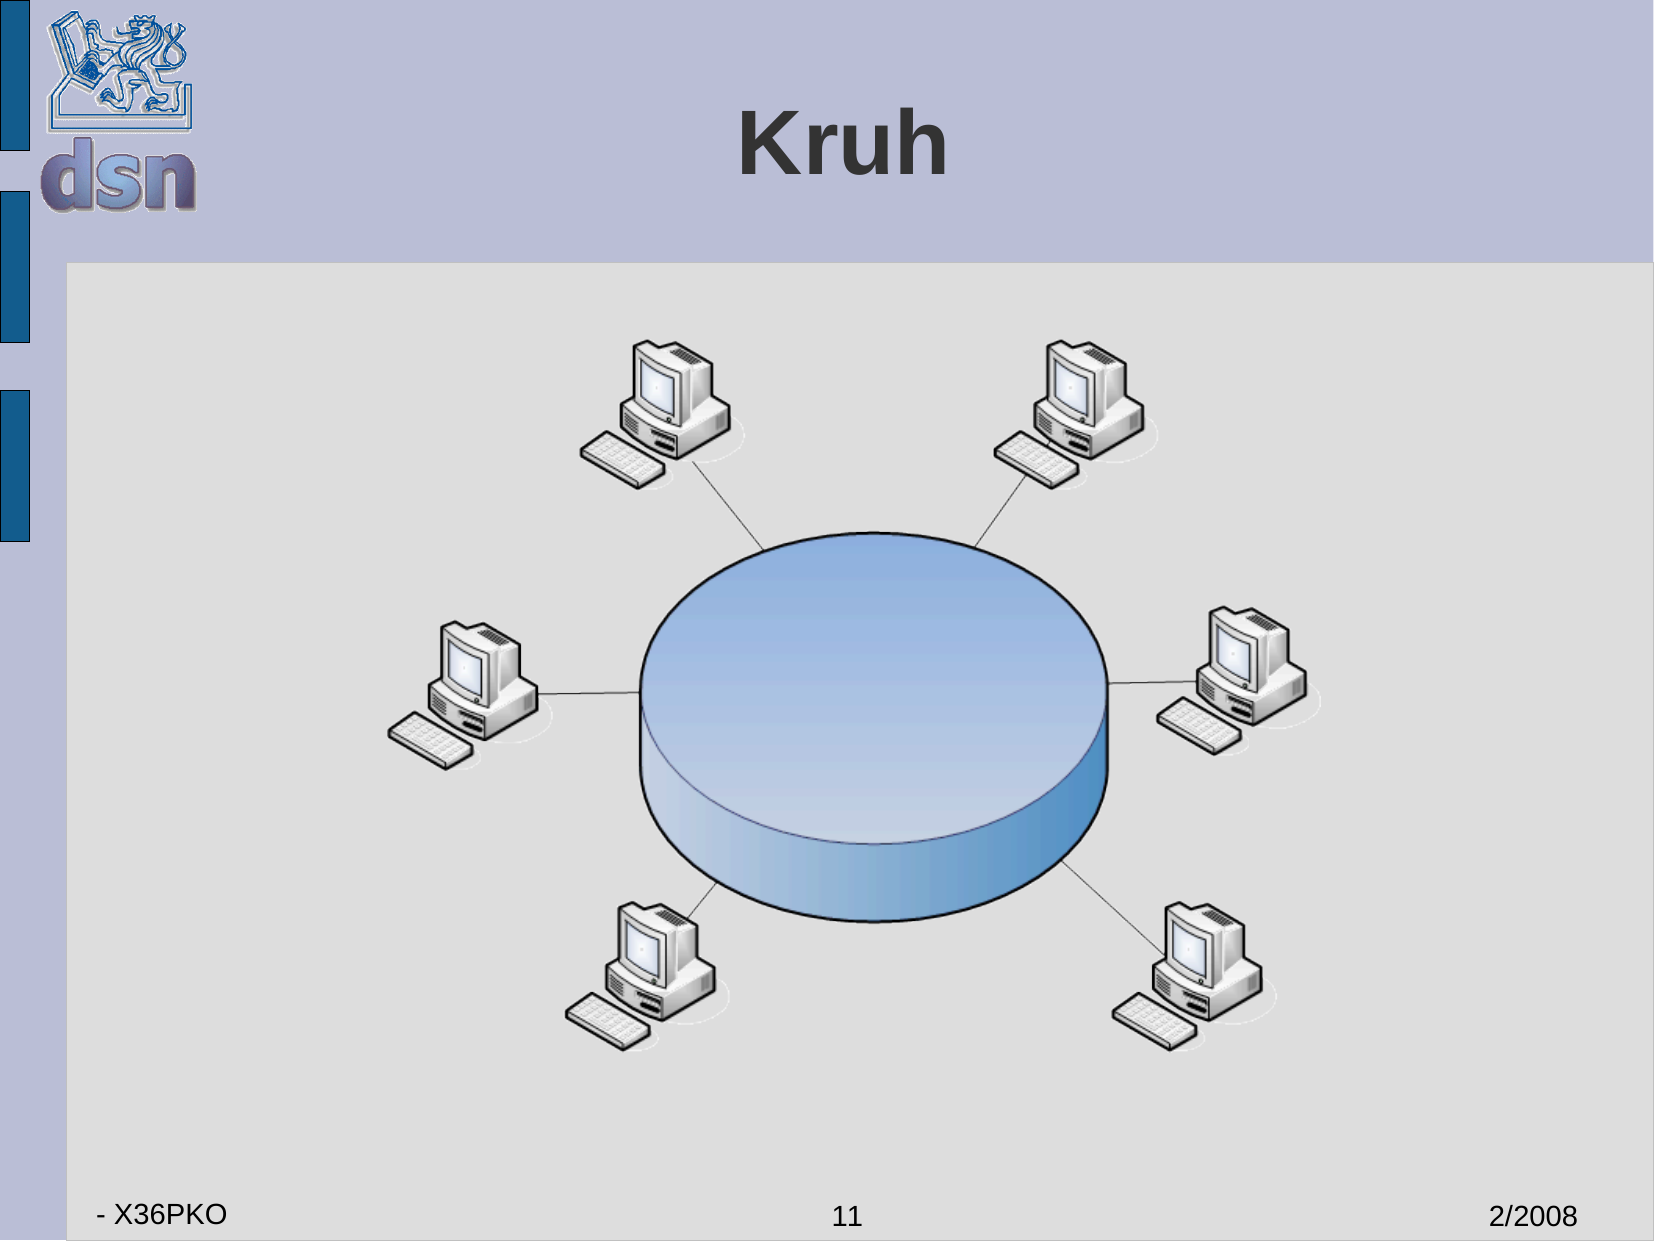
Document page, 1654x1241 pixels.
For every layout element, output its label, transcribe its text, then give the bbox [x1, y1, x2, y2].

picture [387, 338, 1321, 1053]
picture [10, 10, 223, 230]
title Kruh [210, 39, 1478, 247]
